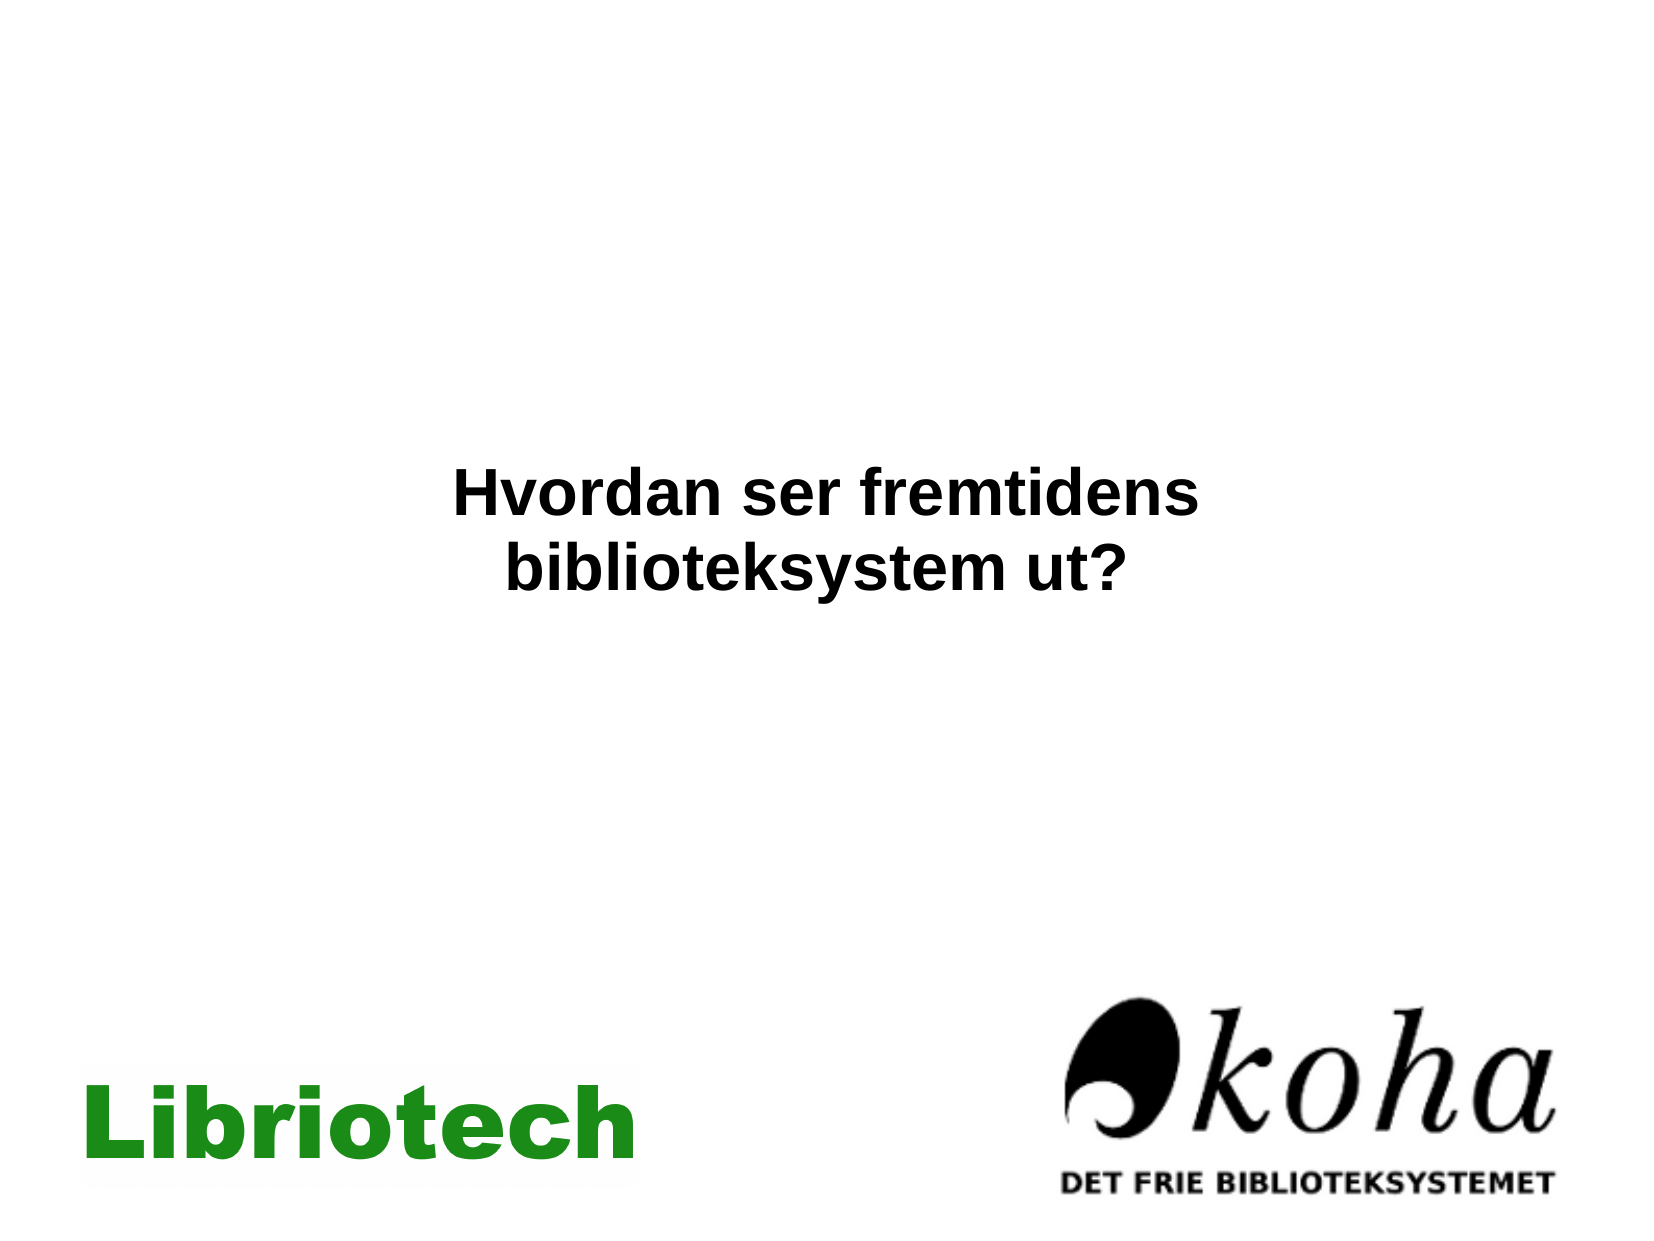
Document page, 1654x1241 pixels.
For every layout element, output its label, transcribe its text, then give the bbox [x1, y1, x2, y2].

picture [1051, 1010, 1568, 1205]
picture [82, 1062, 639, 1189]
subtitle Hvordan ser fremtidens biblioteksystem ut? [82, 49, 1571, 1010]
